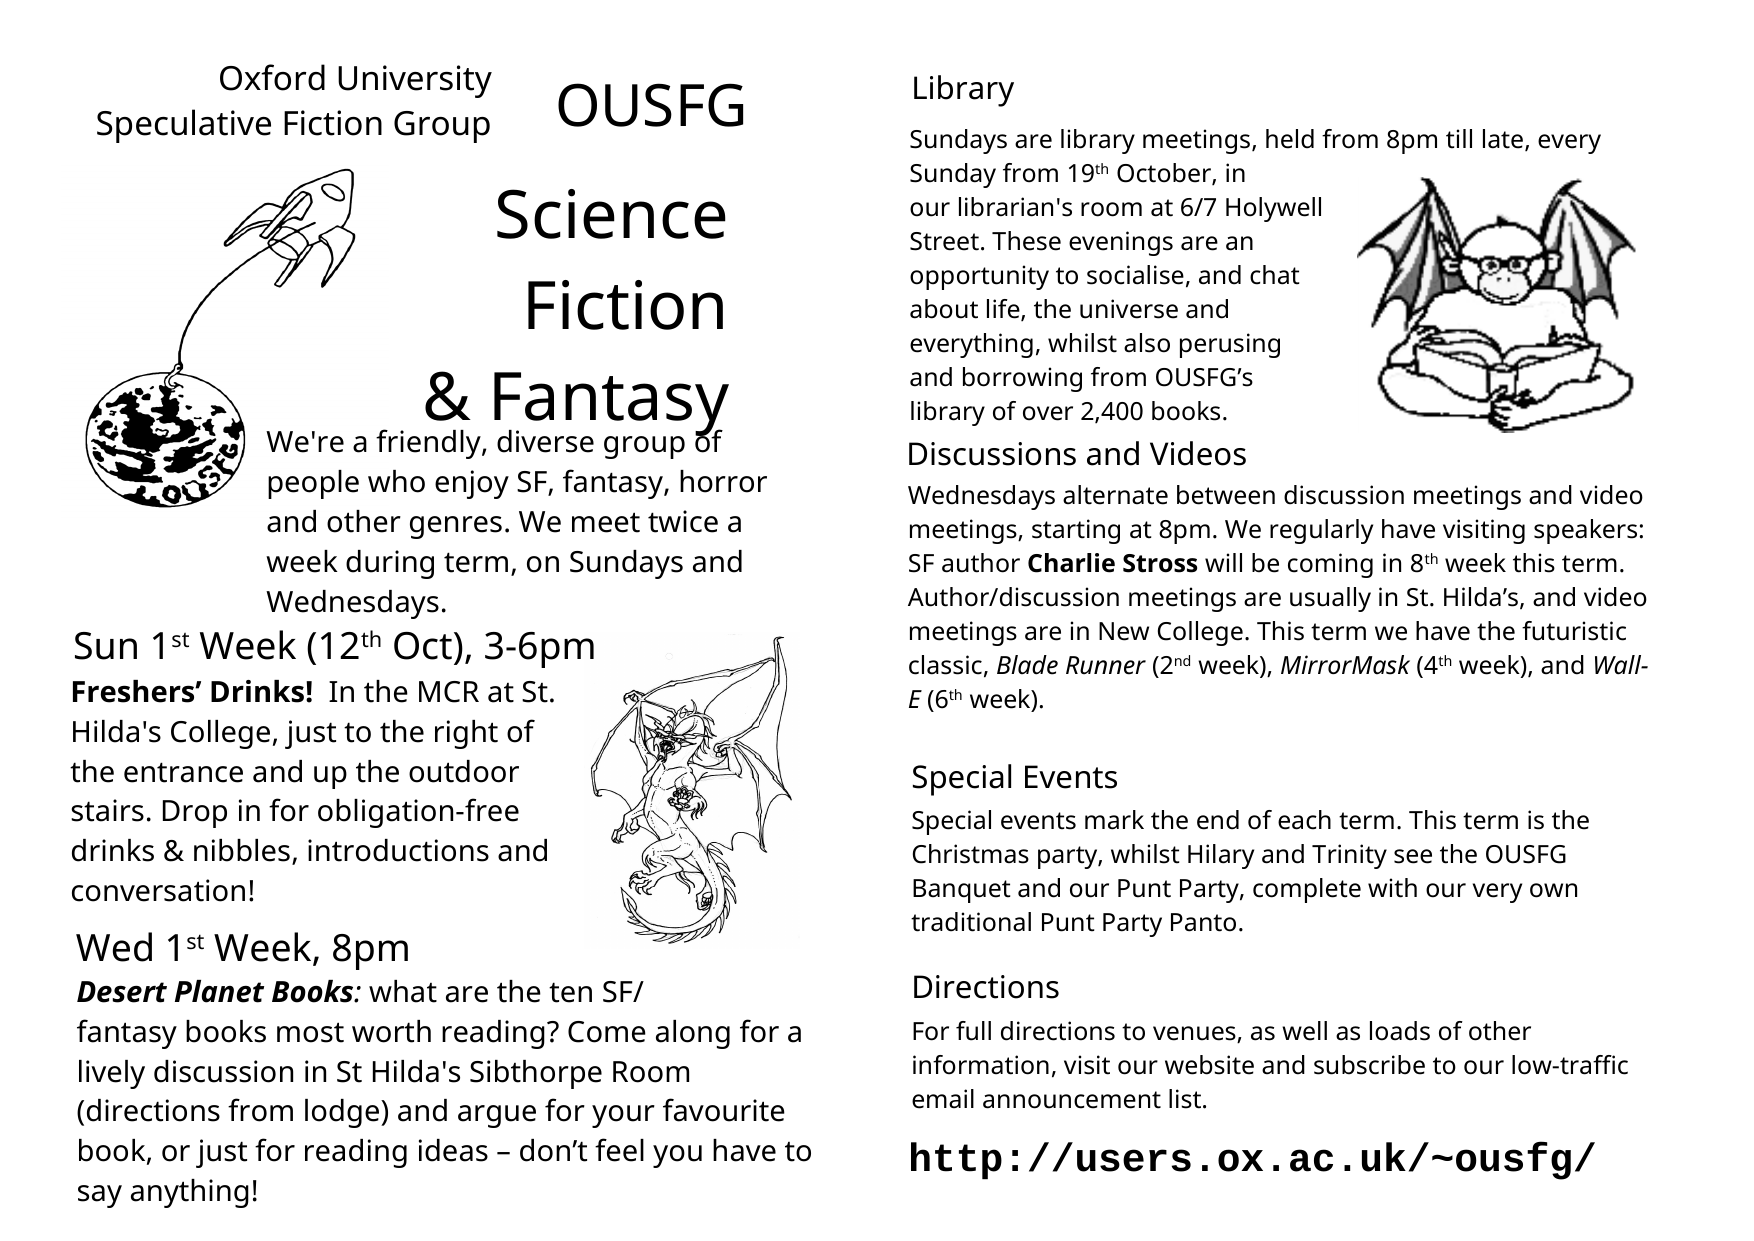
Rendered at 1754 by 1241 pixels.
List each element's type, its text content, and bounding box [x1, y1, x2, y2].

text_box Special Events [896, 747, 1185, 822]
text_box Freshers’ Drinks! In the MCR at St. Hilda's College, just to the right of the entrance and up the outdoor stairs. Drop in for obligation-free drinks & nibbles, introductions and conversation! [55, 664, 596, 886]
text_box OUSFG [540, 56, 817, 152]
text_box Discussions and Videos [891, 424, 1340, 498]
text_box http://users.ox.ac.uk/~ousfg/ [893, 1130, 1695, 1191]
text_box Science Fiction & Fantasy [407, 159, 808, 414]
text_box For full directions to venues, as well as loads of other information, visit our website and subscribe to our low-traffic email announcement list. [896, 1006, 1658, 1111]
text_box Sundays are library meetings, held from 8pm till late, every Sunday from 19th October, in our librarian's room at 6/7 Holywell Street. These evenings are an opportunity to socialise, and chat about life, the universe and everything, whilst also perusing and borrowing from OUSFG’s library of over 2,400 books. [894, 114, 1653, 458]
text_box Special events mark the end of each term. This term is the Christmas party, whilst Hilary and Trinity see the OUSFG Banquet and our Punt Party, complete with our very own traditional Punt Party Panto. [896, 795, 1675, 929]
text_box Desert Planet Books: what are the ten SF/ fantasy books most worth reading? Come along for a lively discussion in St Hilda's Sibthorpe Room (directions from lodge) and argue for your favourite book, or just for reading ideas – don’t feel you have to say anything! [61, 963, 851, 1217]
text_box Library [896, 58, 1056, 133]
text_box Oxford University Speculative Fiction Group [80, 47, 625, 141]
text_box Sun 1st Week (12th Oct), 3-6pm [58, 611, 693, 671]
picture [61, 159, 389, 518]
text_box Wednesdays alternate between discussion meetings and video meetings, starting at 8pm. We regularly have visiting speakers: SF author Charlie Stross will be coming in 8th week this term. Author/discussion meetings are usually in St. Hilda’s, and video meetings are in New College. This term we have the futuristic classic, Blade Runner (2nd week), MirrorMask (4th week), and Wall-E (6th week). [893, 469, 1671, 724]
text_box We're a friendly, diverse group of people who enjoy SF, fantasy, horror and other genres. We meet twice a week during term, on Sundays and Wednesdays. [251, 414, 813, 673]
text_box Wed 1st Week, 8pm [61, 914, 467, 963]
text_box Directions [896, 958, 1109, 1028]
picture [584, 673, 800, 949]
